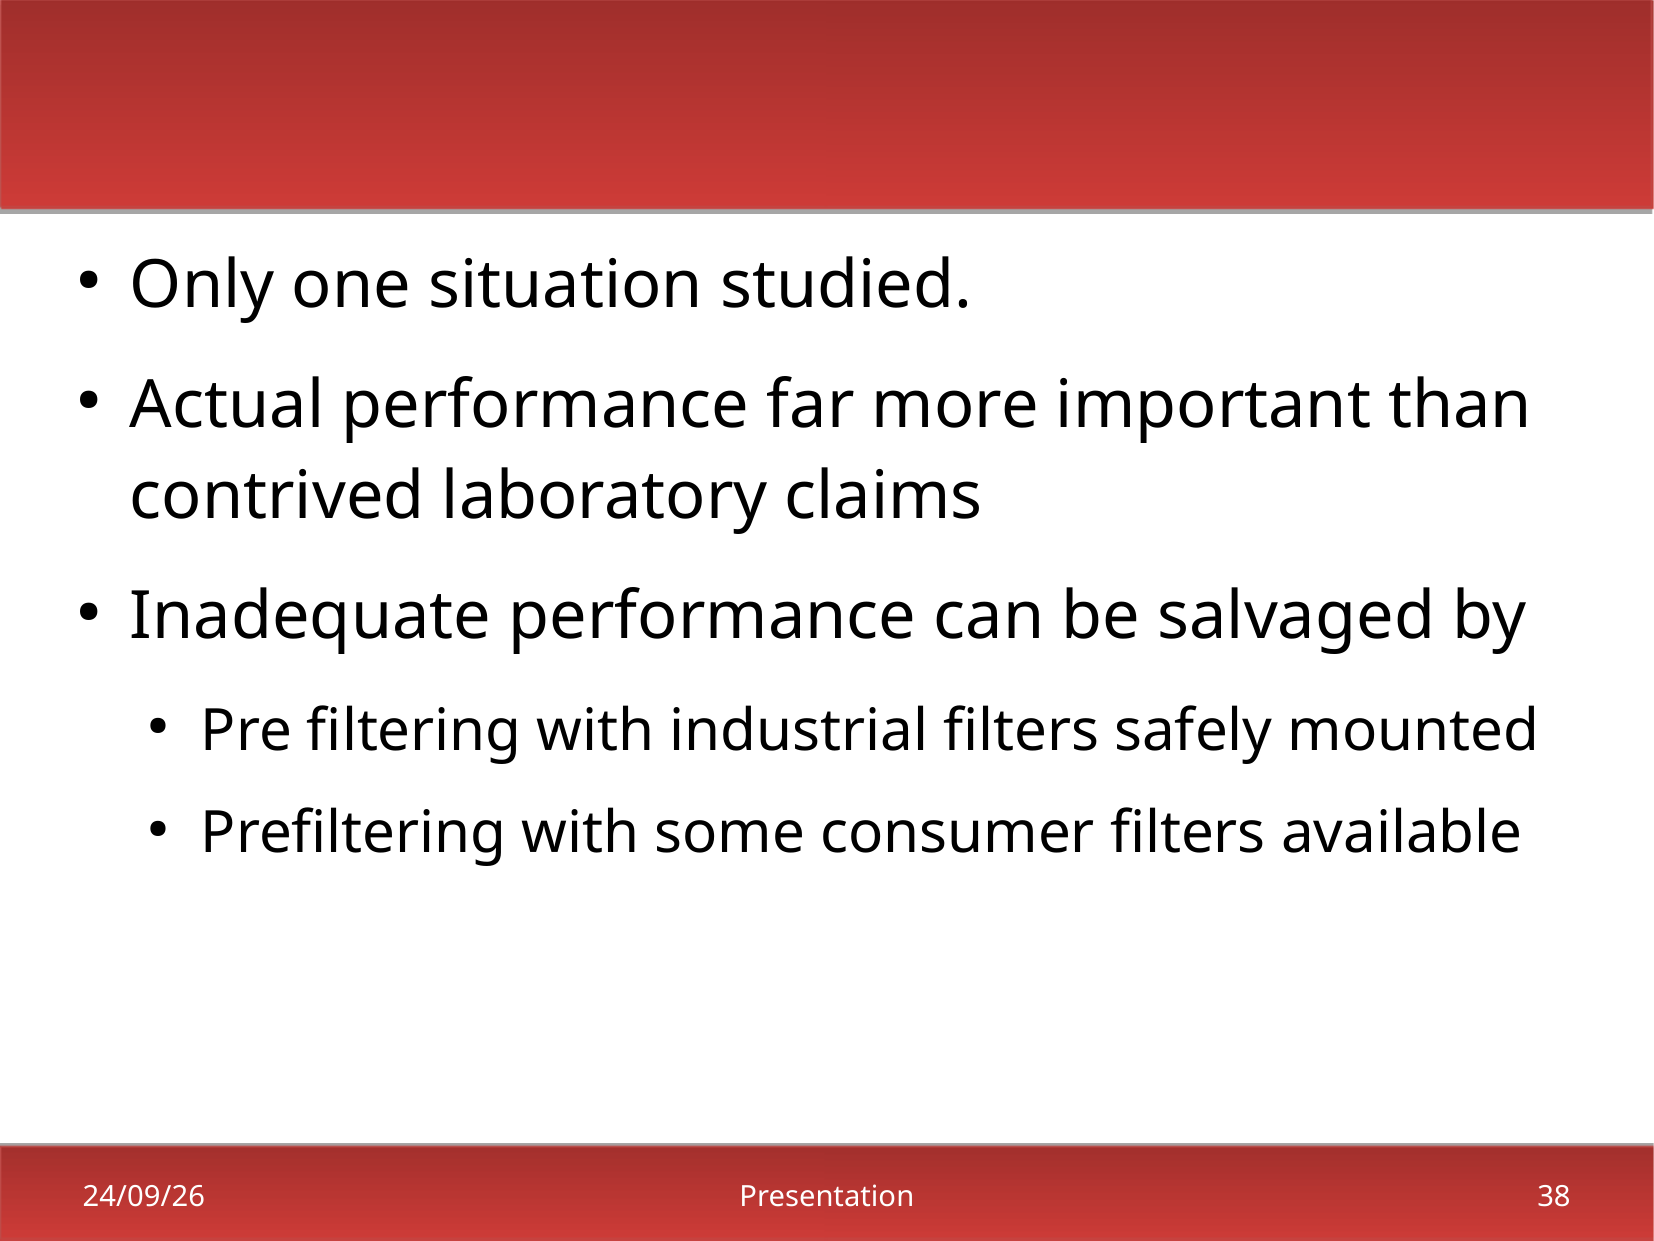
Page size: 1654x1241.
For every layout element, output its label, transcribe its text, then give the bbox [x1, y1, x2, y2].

picture [0, 0, 1654, 214]
picture [0, 1143, 1654, 1241]
list Only one situation studied. Actual performance far more important than contrived laboratory claims Inadequate performance can be salvaged by Pre filtering with industrial filters safely mounted Prefiltering with some consumer filters available [59, 236, 1595, 1055]
